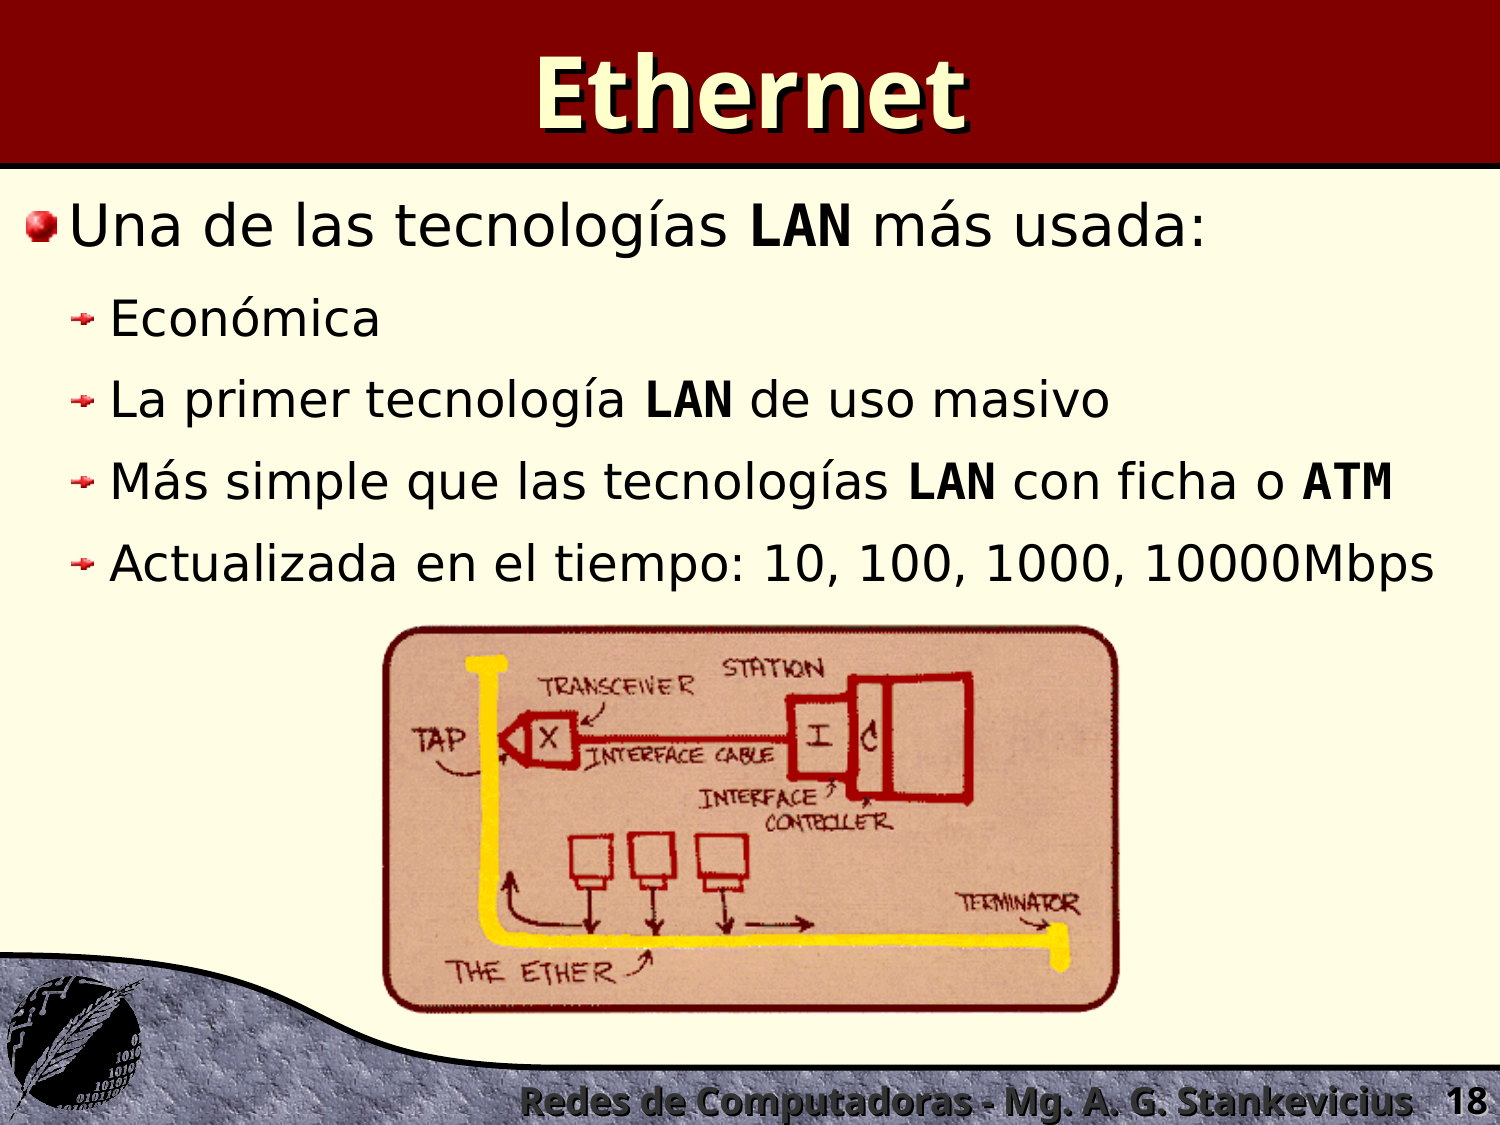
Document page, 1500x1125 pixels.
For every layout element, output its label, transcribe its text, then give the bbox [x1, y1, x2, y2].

picture [375, 619, 1126, 1022]
picture [1047, 1100, 1054, 1110]
list Una de las tecnologías LAN más usada: Económica La primer tecnología LAN de uso masivo Más simple que las tecnologías LAN con ficha o ATM Actualizada en el tiempo: 10, 100, 1000, 10000Mbps [11, 192, 1486, 921]
picture [0, 959, 1500, 1125]
title Ethernet [15, 5, 1485, 160]
picture [790, 1100, 795, 1110]
